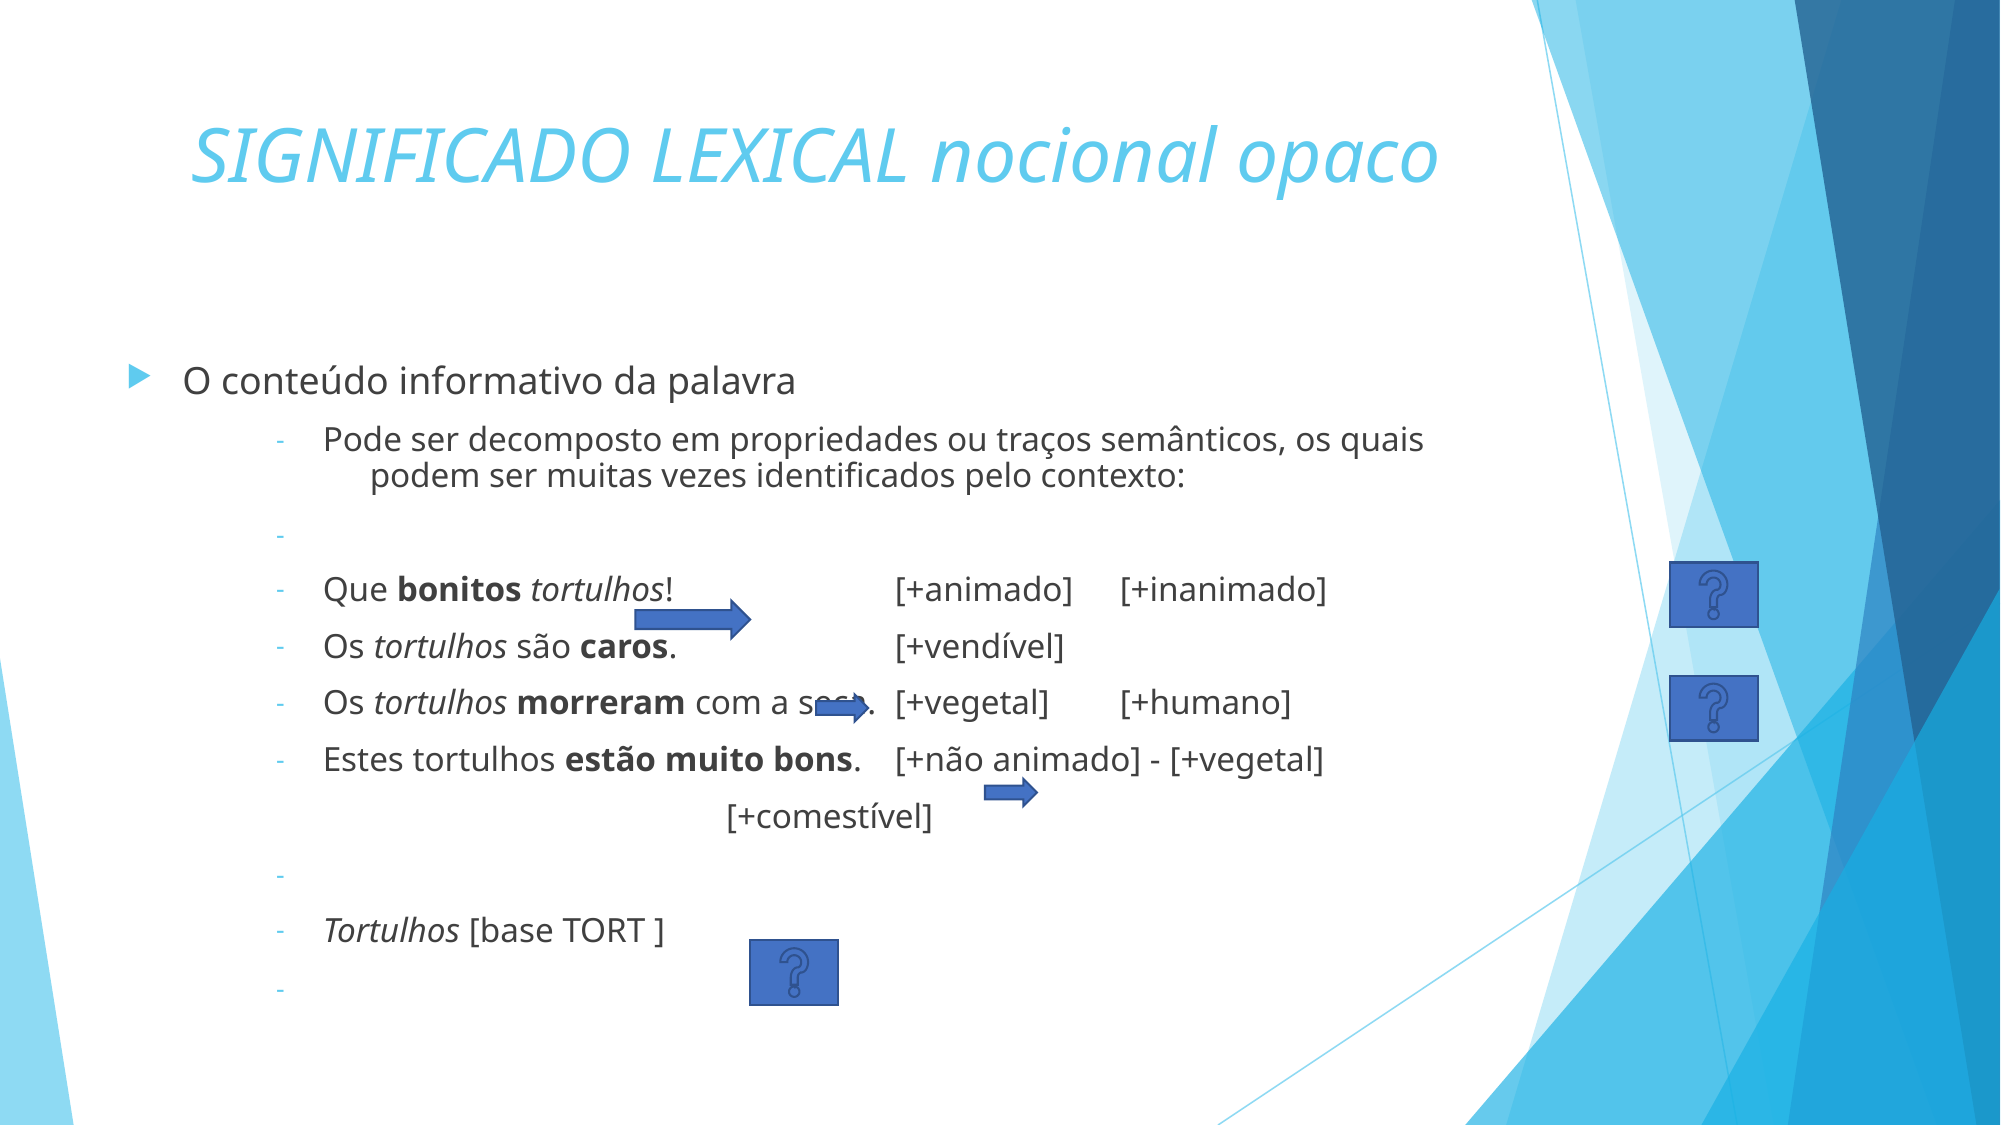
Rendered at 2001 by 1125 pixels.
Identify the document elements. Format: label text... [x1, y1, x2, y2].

text_box [1669, 562, 1758, 628]
list O conteúdo informativo da palavra Pode ser decomposto em propriedades ou traços semânticos, os quais podem ser muitas vezes identificados pelo contexto: Que bonitos tortulhos! [+animado] [+inanimado] Os tortulhos são caros. [+vendível] Os tortulhos morreram com a seca. [+vegetal] [+humano] Estes tortulhos estão muito bons. [+não animado] - [+vegetal] [+comestível] Tortulhos [base TORT ] [111, 354, 1522, 992]
text_box [984, 778, 1038, 807]
text_box [816, 694, 869, 722]
text_box [750, 940, 839, 1006]
text_box [1669, 675, 1758, 741]
text_box [635, 600, 751, 639]
title SIGNIFICADO LEXICAL nocional opaco [111, 99, 1522, 317]
